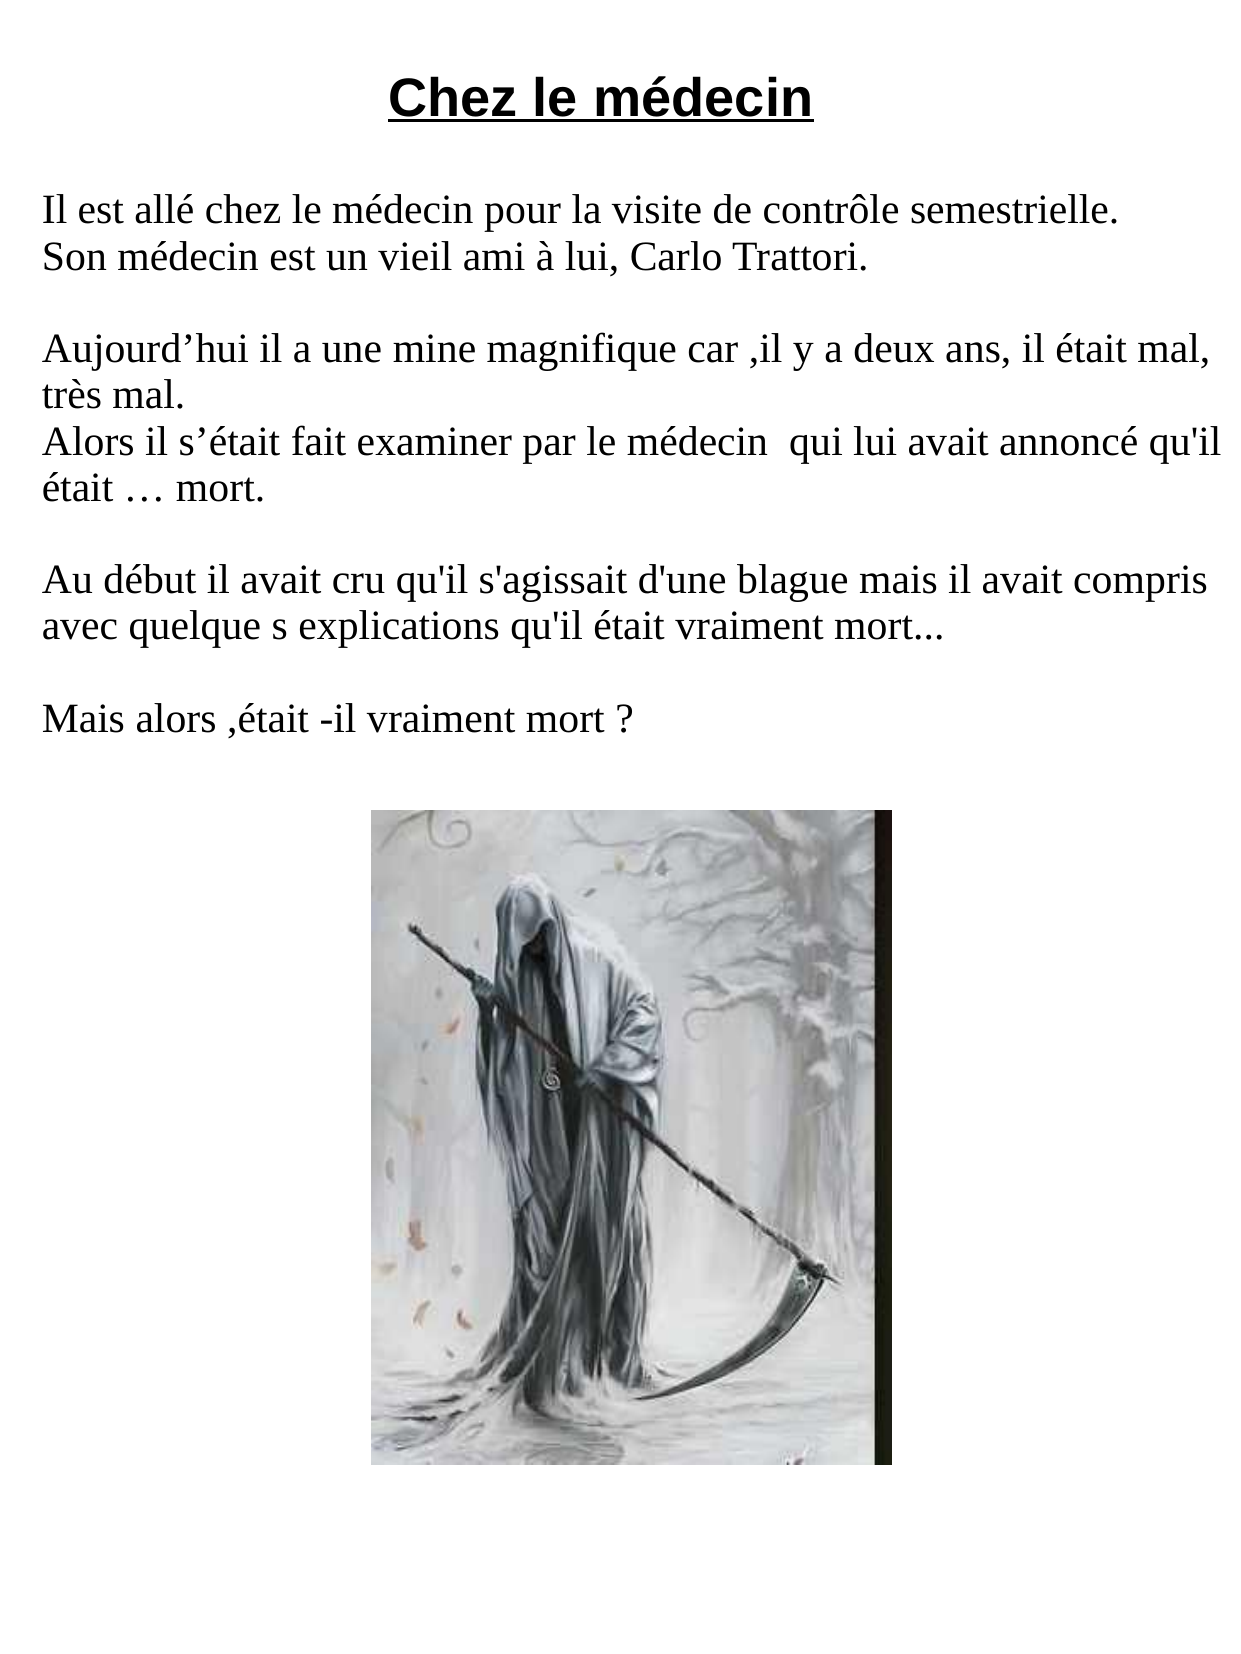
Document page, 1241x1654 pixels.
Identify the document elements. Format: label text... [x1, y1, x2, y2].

text_box Il est allé chez le médecin pour la visite de contrôle semestrielle. Son médecin est un vieil ami à lui, Carlo Trattori. Aujourd’hui il a une mine magnifique car ,il y a deux ans, il était mal, très mal. Alors il s’était fait examiner par le médecin qui lui avait annoncé qu'il était … mort. Au début il avait cru qu'il s'agissait d'une blague mais il avait compris avec quelque s explications qu'il était vraiment mort... Mais alors ,était -il vraiment mort ? [27, 179, 1241, 775]
text_box Chez le médecin [135, 59, 1077, 138]
picture [371, 810, 892, 1465]
